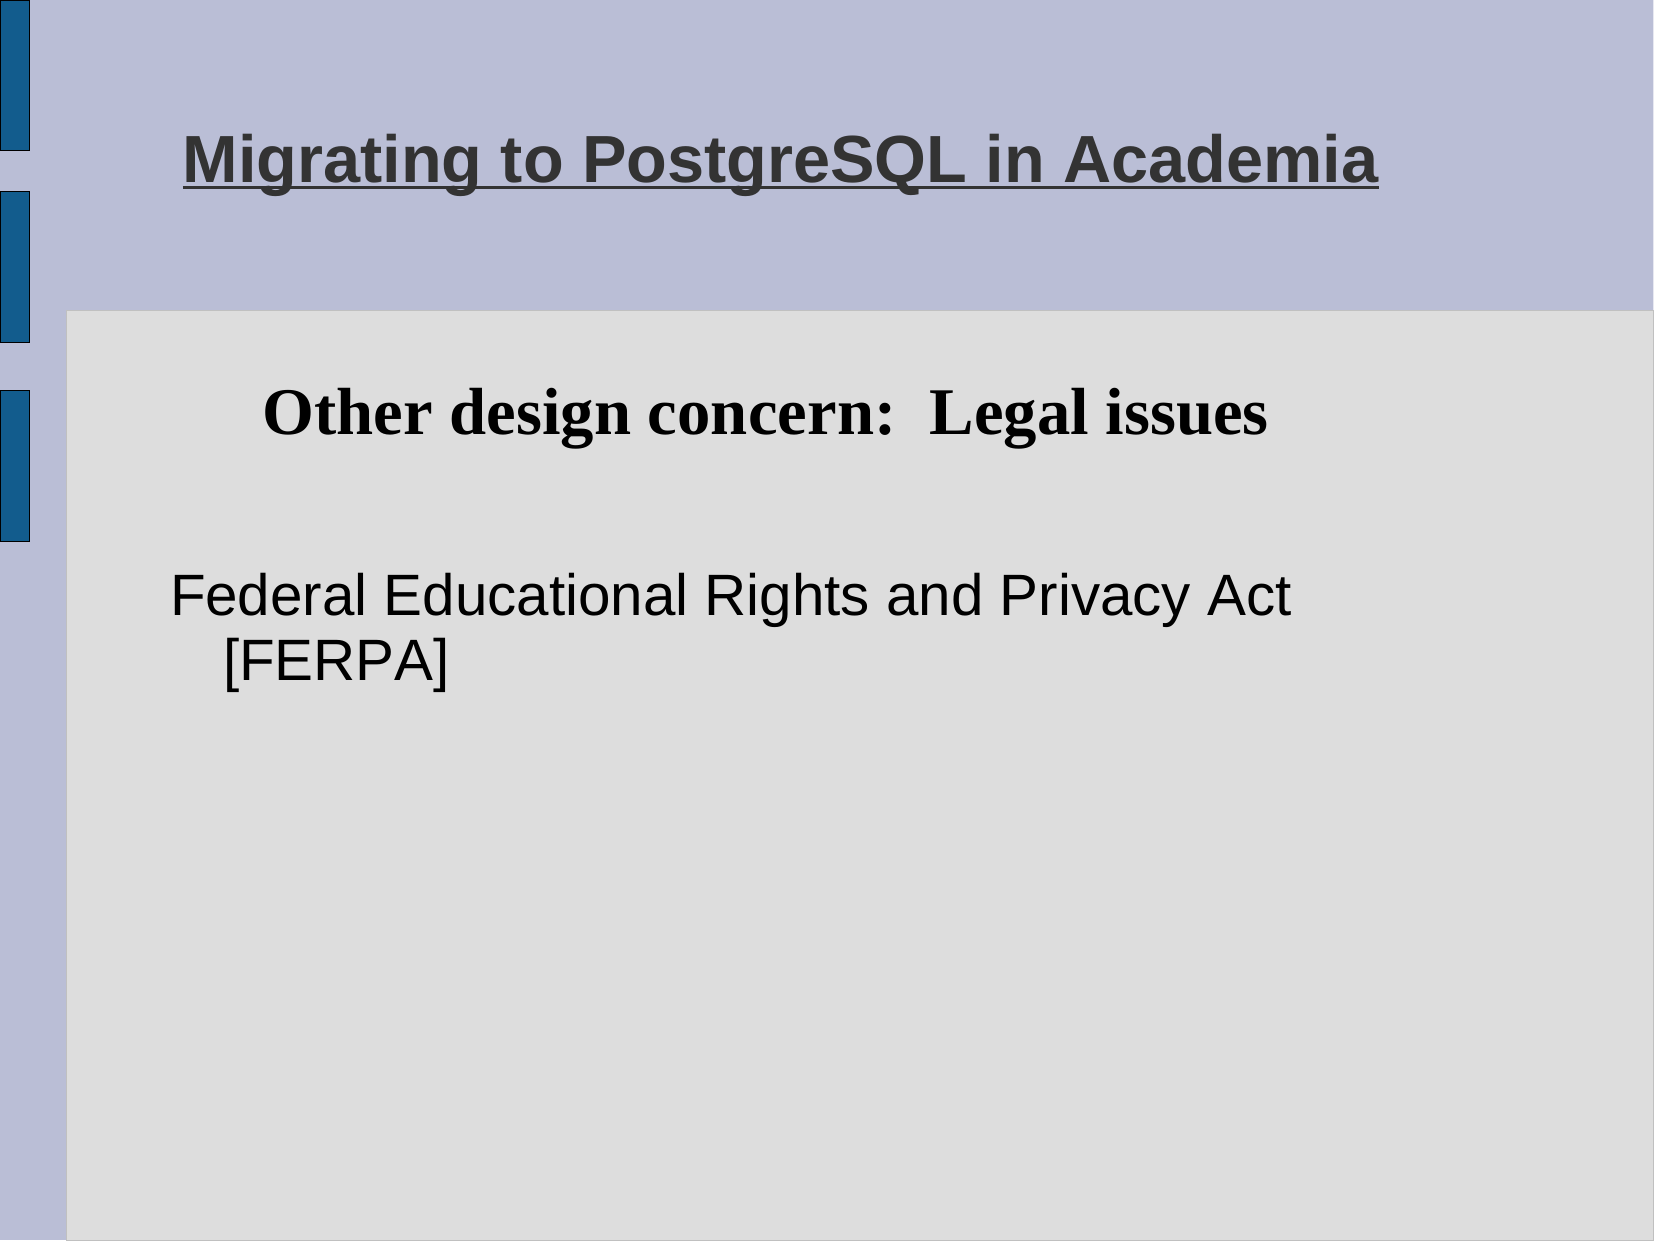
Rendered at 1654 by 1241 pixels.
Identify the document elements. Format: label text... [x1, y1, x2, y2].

title Migrating to PostgreSQL in Academia [75, 55, 1488, 263]
list Federal Educational Rights and Privacy Act [FERPA] [152, 562, 1565, 713]
text_box Other design concern: Legal issues [262, 375, 1426, 450]
